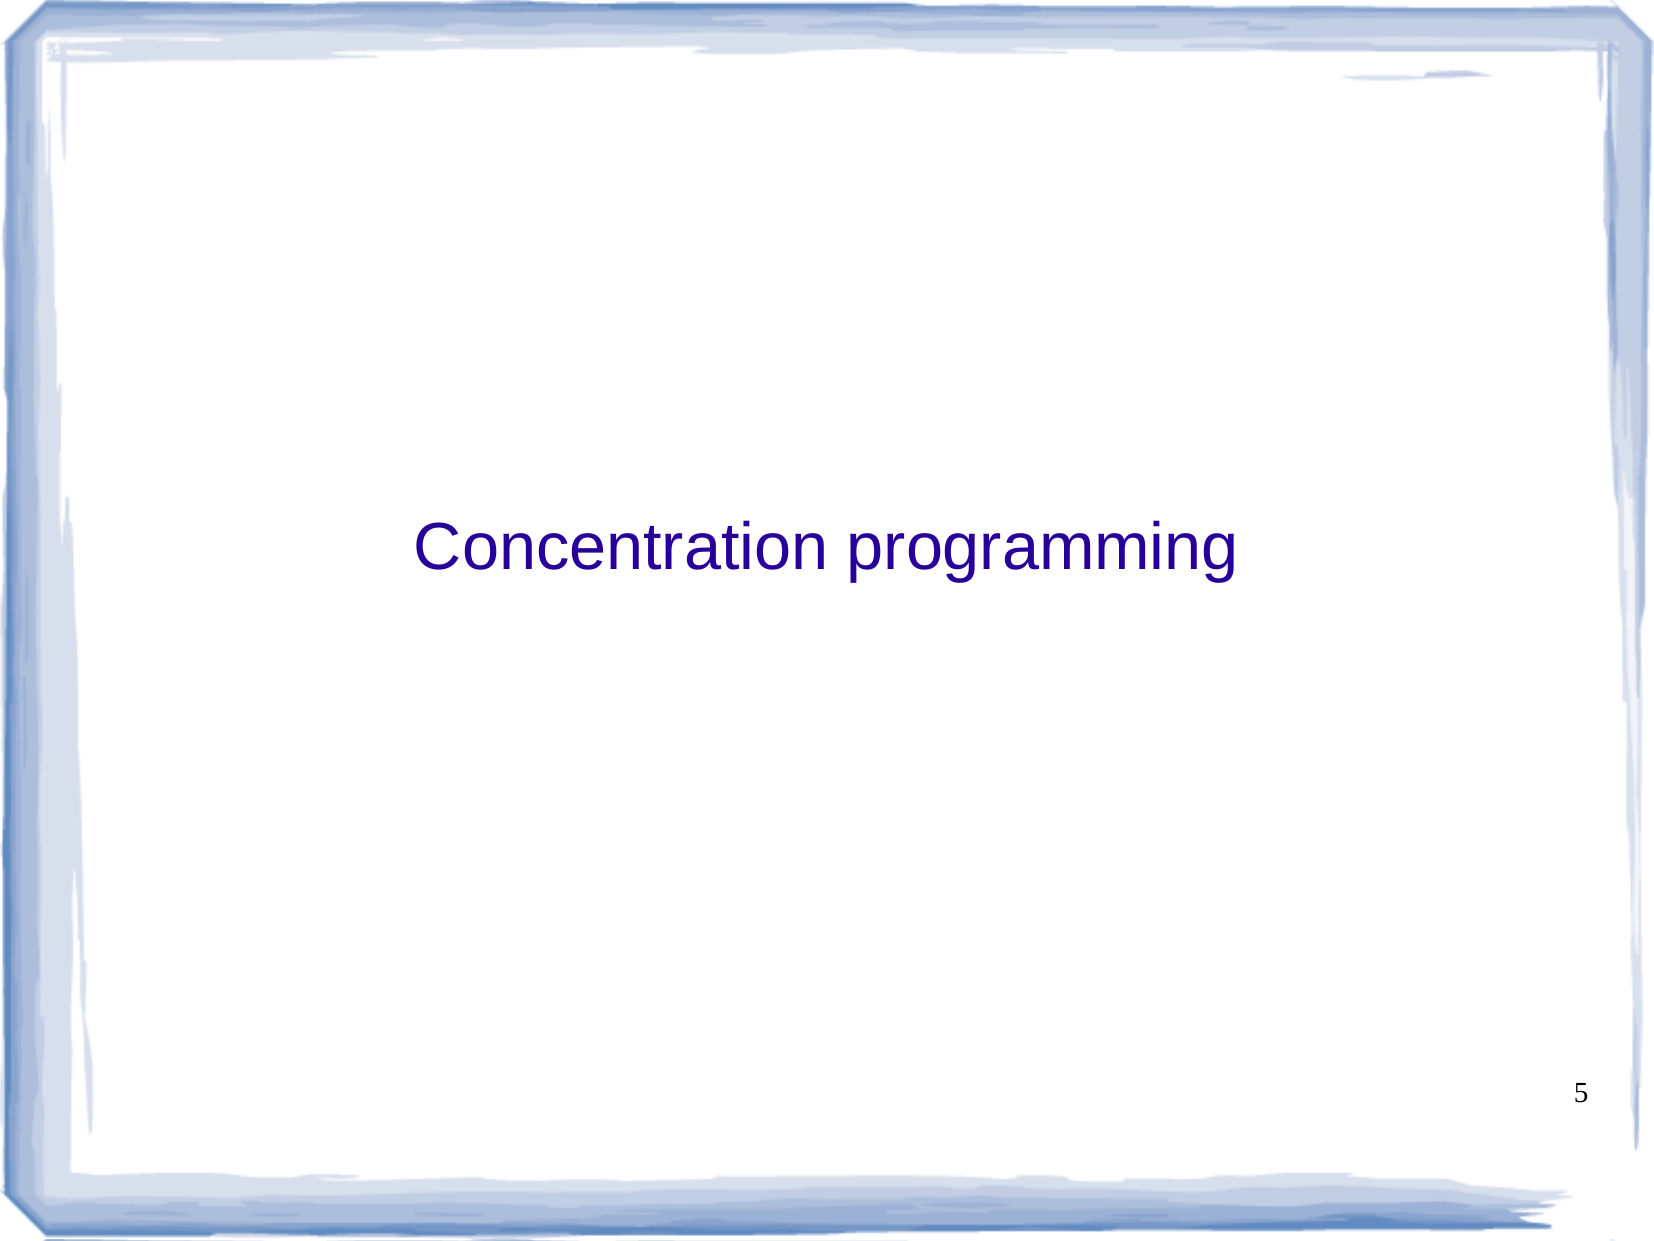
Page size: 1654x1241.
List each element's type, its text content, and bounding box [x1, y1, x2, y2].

subtitle Concentration programming [82, 49, 1571, 1045]
picture [0, 0, 1654, 1241]
